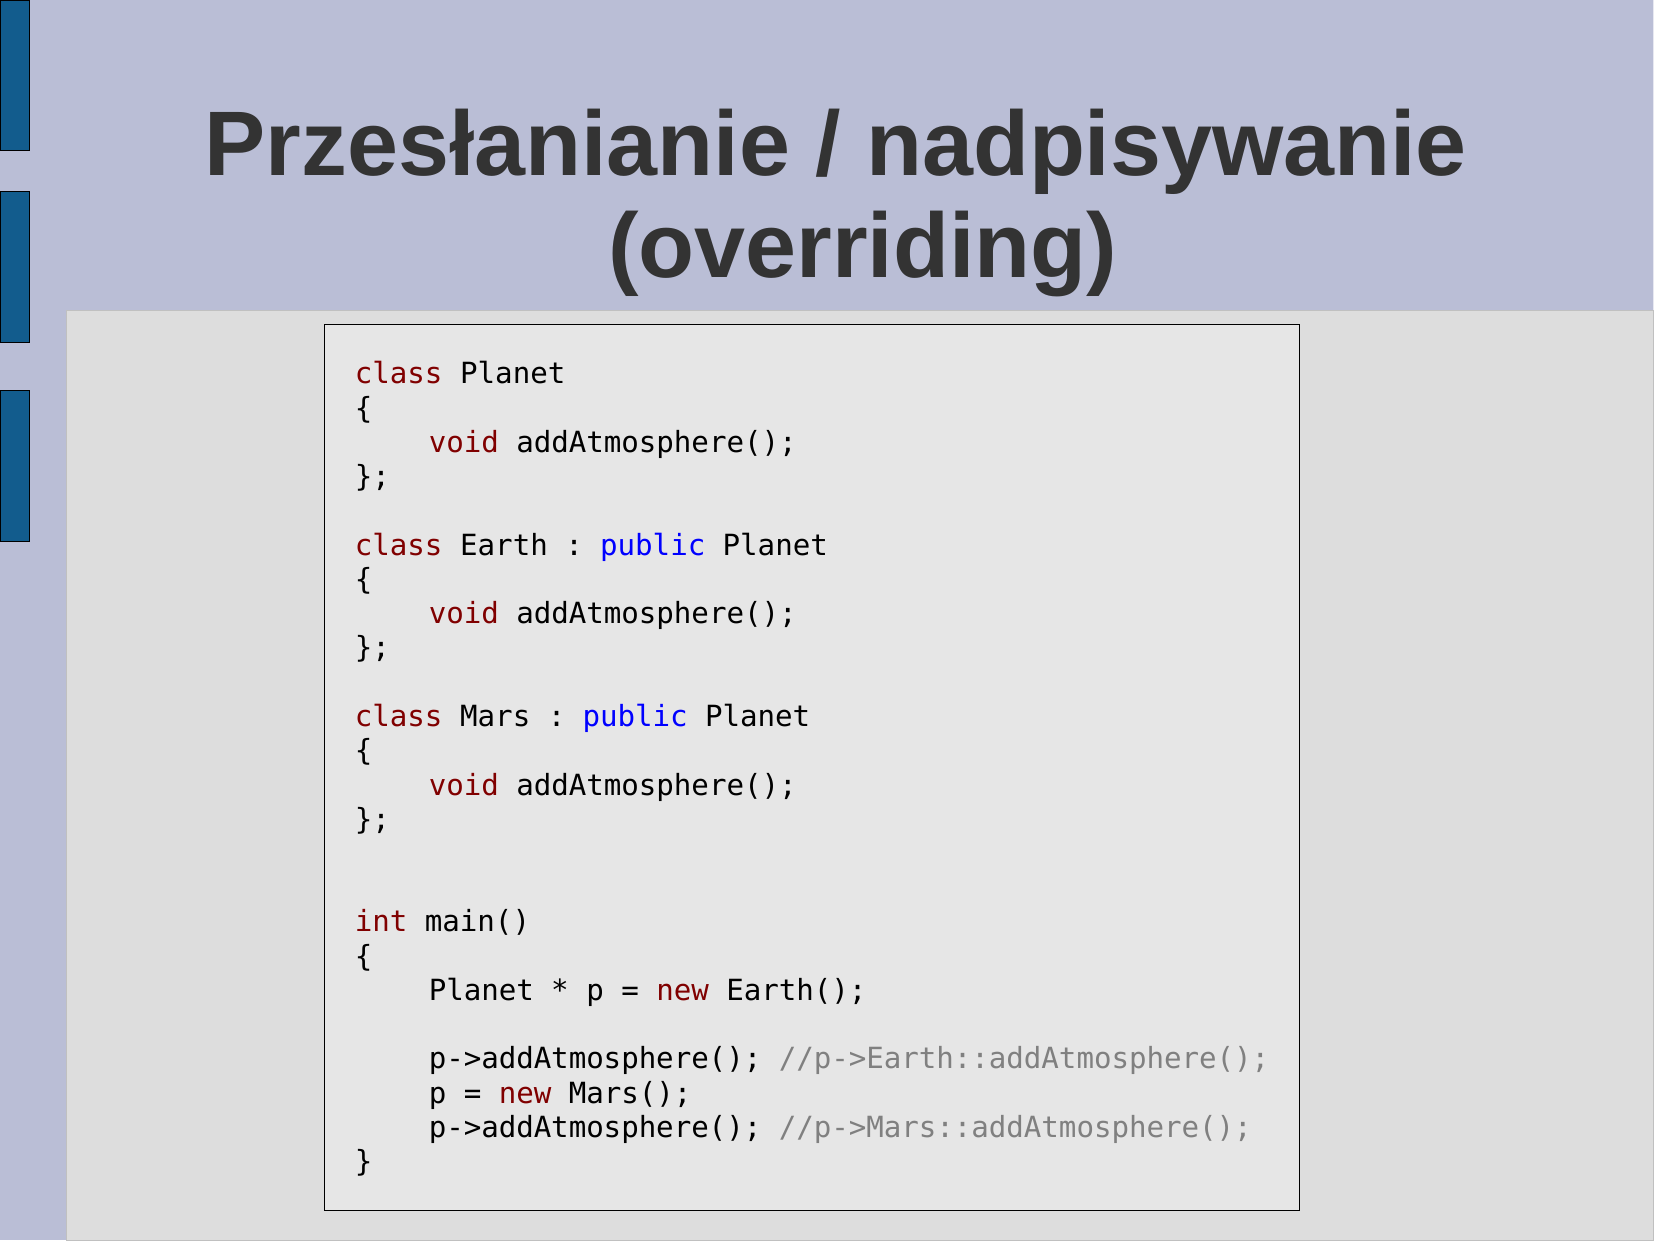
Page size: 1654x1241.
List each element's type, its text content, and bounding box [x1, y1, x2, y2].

title Przesłanianie / nadpisywanie (overriding) [121, 92, 1534, 298]
text_box class Planet { void addAtmosphere(); }; class Earth : public Planet { void addAtmosphere(); }; class Mars : public Planet { void addAtmosphere(); }; int main() { Planet * p = new Earth(); p->addAtmosphere(); //p->Earth::addAtmosphere(); p = new Mars(); p->addAtmosphere(); //p->Mars::addAtmosphere(); } [324, 324, 1300, 1211]
